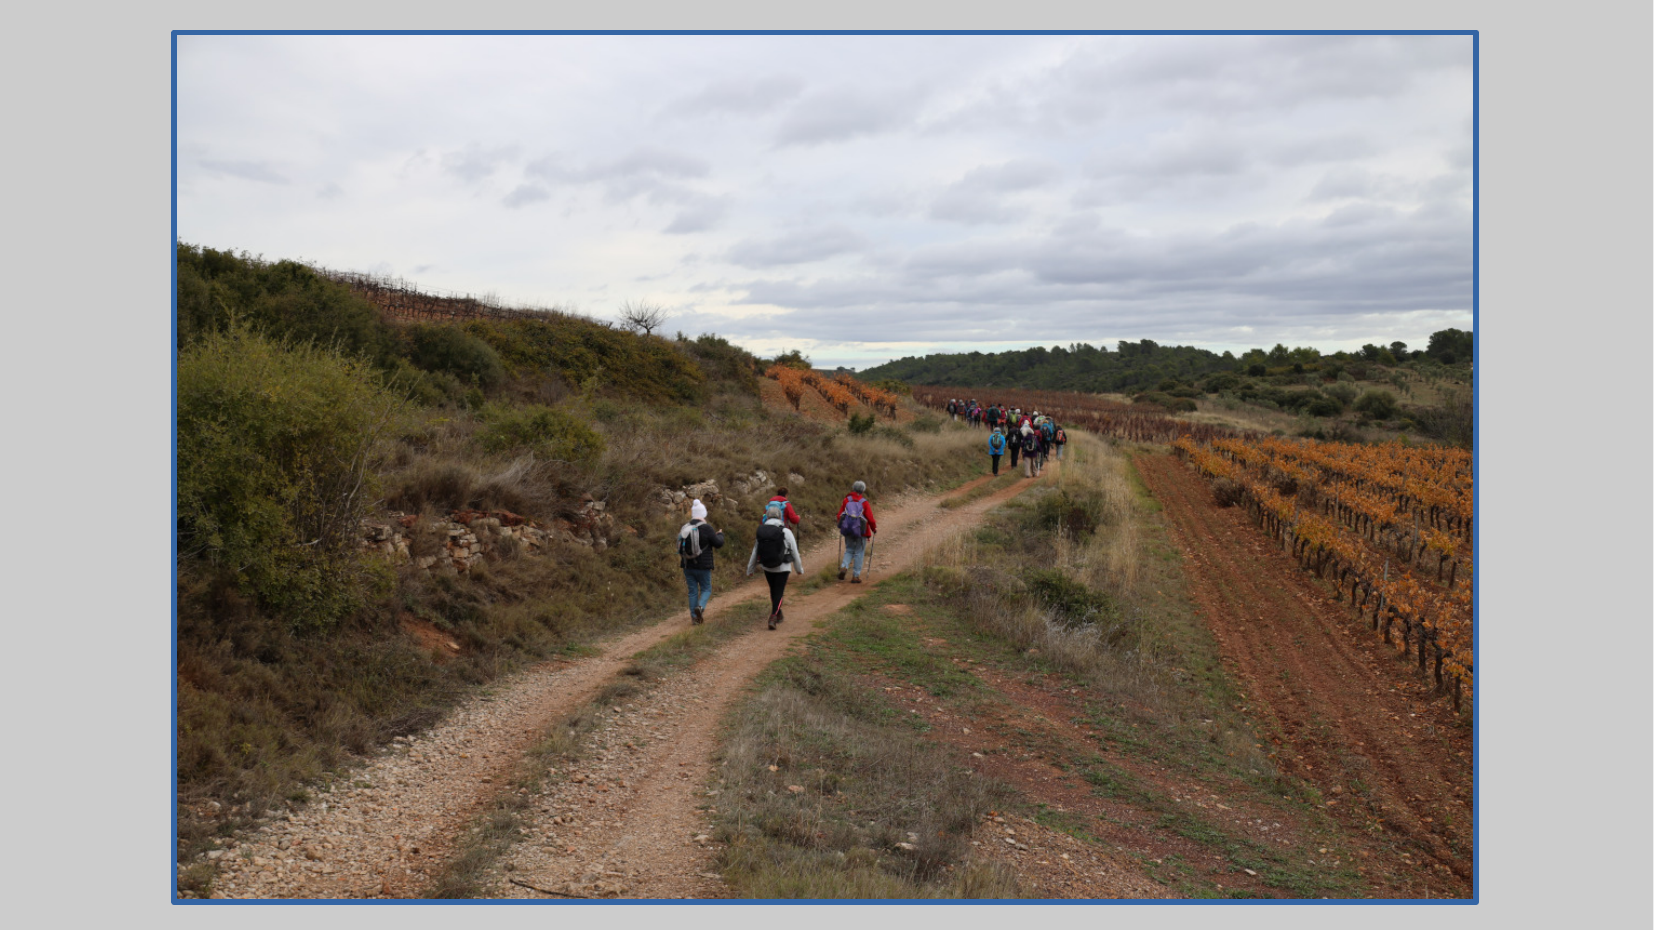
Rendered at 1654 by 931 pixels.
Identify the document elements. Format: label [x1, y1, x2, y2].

picture [177, 35, 1474, 900]
